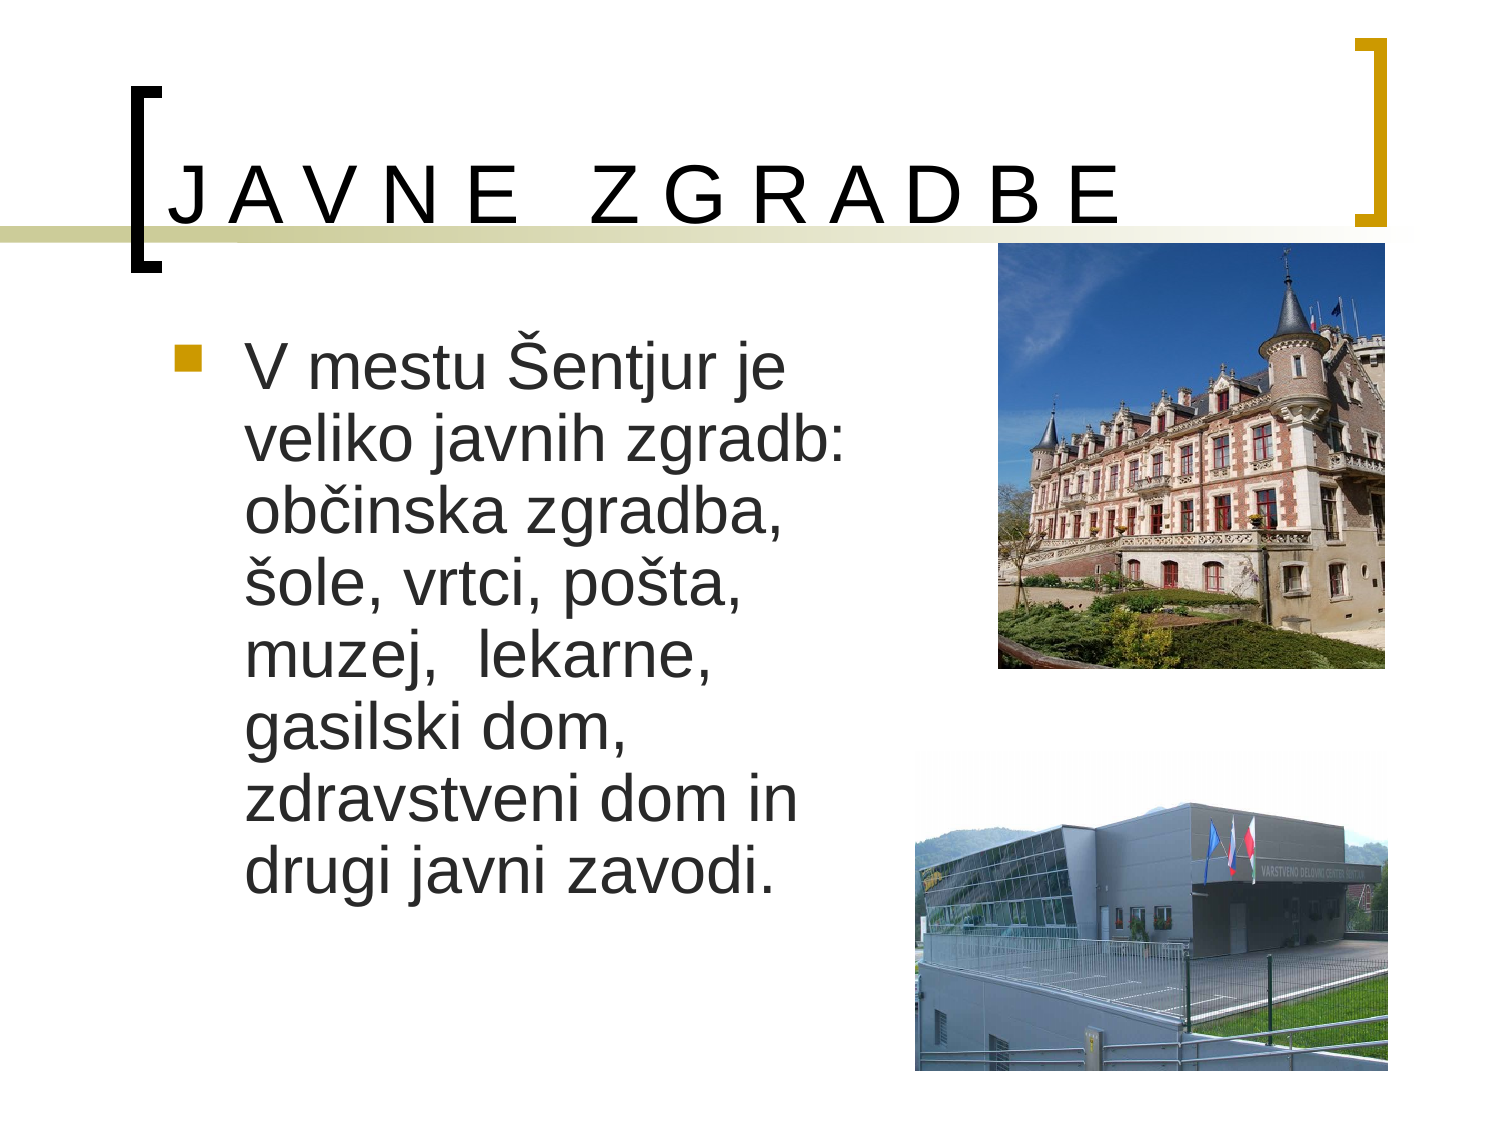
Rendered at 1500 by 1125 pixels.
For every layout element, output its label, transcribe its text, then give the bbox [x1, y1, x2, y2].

picture [998, 243, 1385, 669]
title J A V N E Z G R A D B E [152, 15, 1328, 248]
list V mestu Šentjur je veliko javnih zgradb: občinska zgradba, šole, vrtci, pošta, muzej, lekarne, gasilski dom, zdravstveni dom in drugi javni zavodi. [155, 324, 869, 1012]
picture [915, 751, 1388, 1071]
